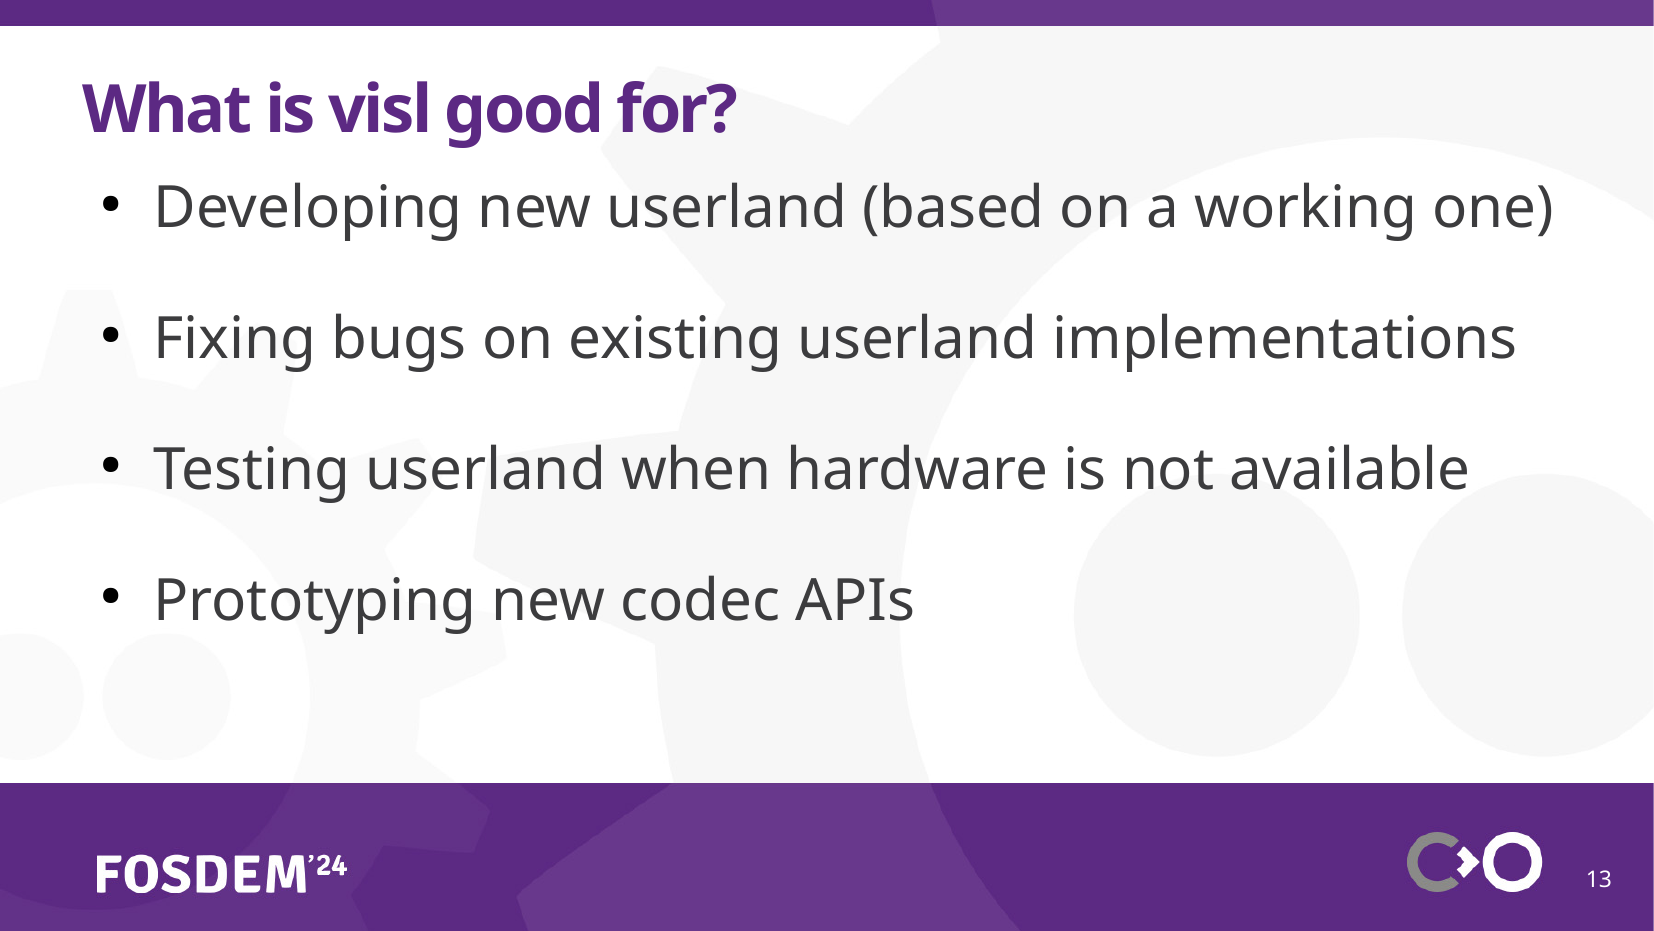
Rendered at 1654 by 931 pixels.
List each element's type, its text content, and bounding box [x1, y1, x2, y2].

list Developing new userland (based on a working one) Fixing bugs on existing userland implementations Testing userland when hardware is not available Prototyping new codec APIs [82, 165, 1571, 758]
title What is visl good for? [82, 60, 1571, 154]
picture [0, 0, 1654, 931]
